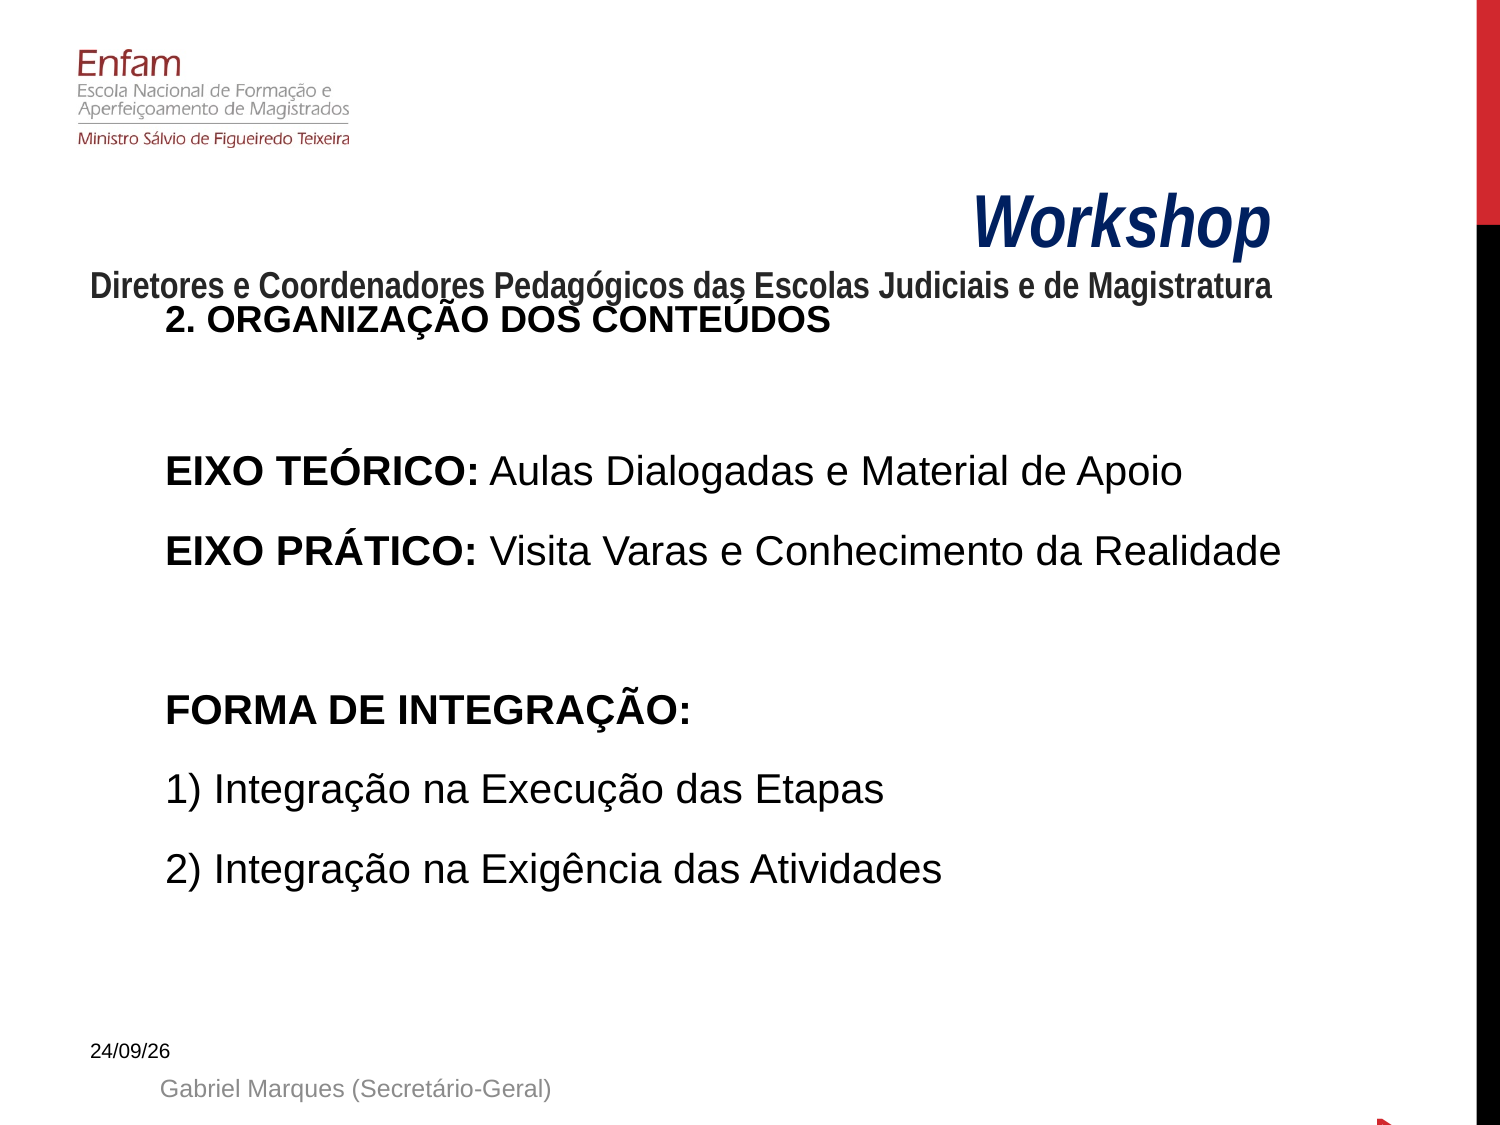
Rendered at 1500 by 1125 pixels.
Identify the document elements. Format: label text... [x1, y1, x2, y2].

text_box Gabriel Marques (Secretário-Geral) [75, 1065, 638, 1112]
text_box Workshop Diretores e Coordenadores Pedagógicos das Escolas Judiciais e de Magistratura [74, 45, 1425, 233]
text_box 2014/3/24 [75, 1012, 638, 1063]
text_box [1367, 1103, 1428, 1125]
picture [76, 49, 349, 148]
list 2. ORGANIZAÇÃO DOS CONTEÚDOS EIXO TEÓRICO: Aulas Dialogadas e Material de Apoio EIXO PRÁTICO: Visita Varas e Conhecimento da Realidade FORMA DE INTEGRAÇÃO: 1) Integração na Execução das Etapas 2) Integração na Exigência das Atividades [75, 287, 1325, 1005]
